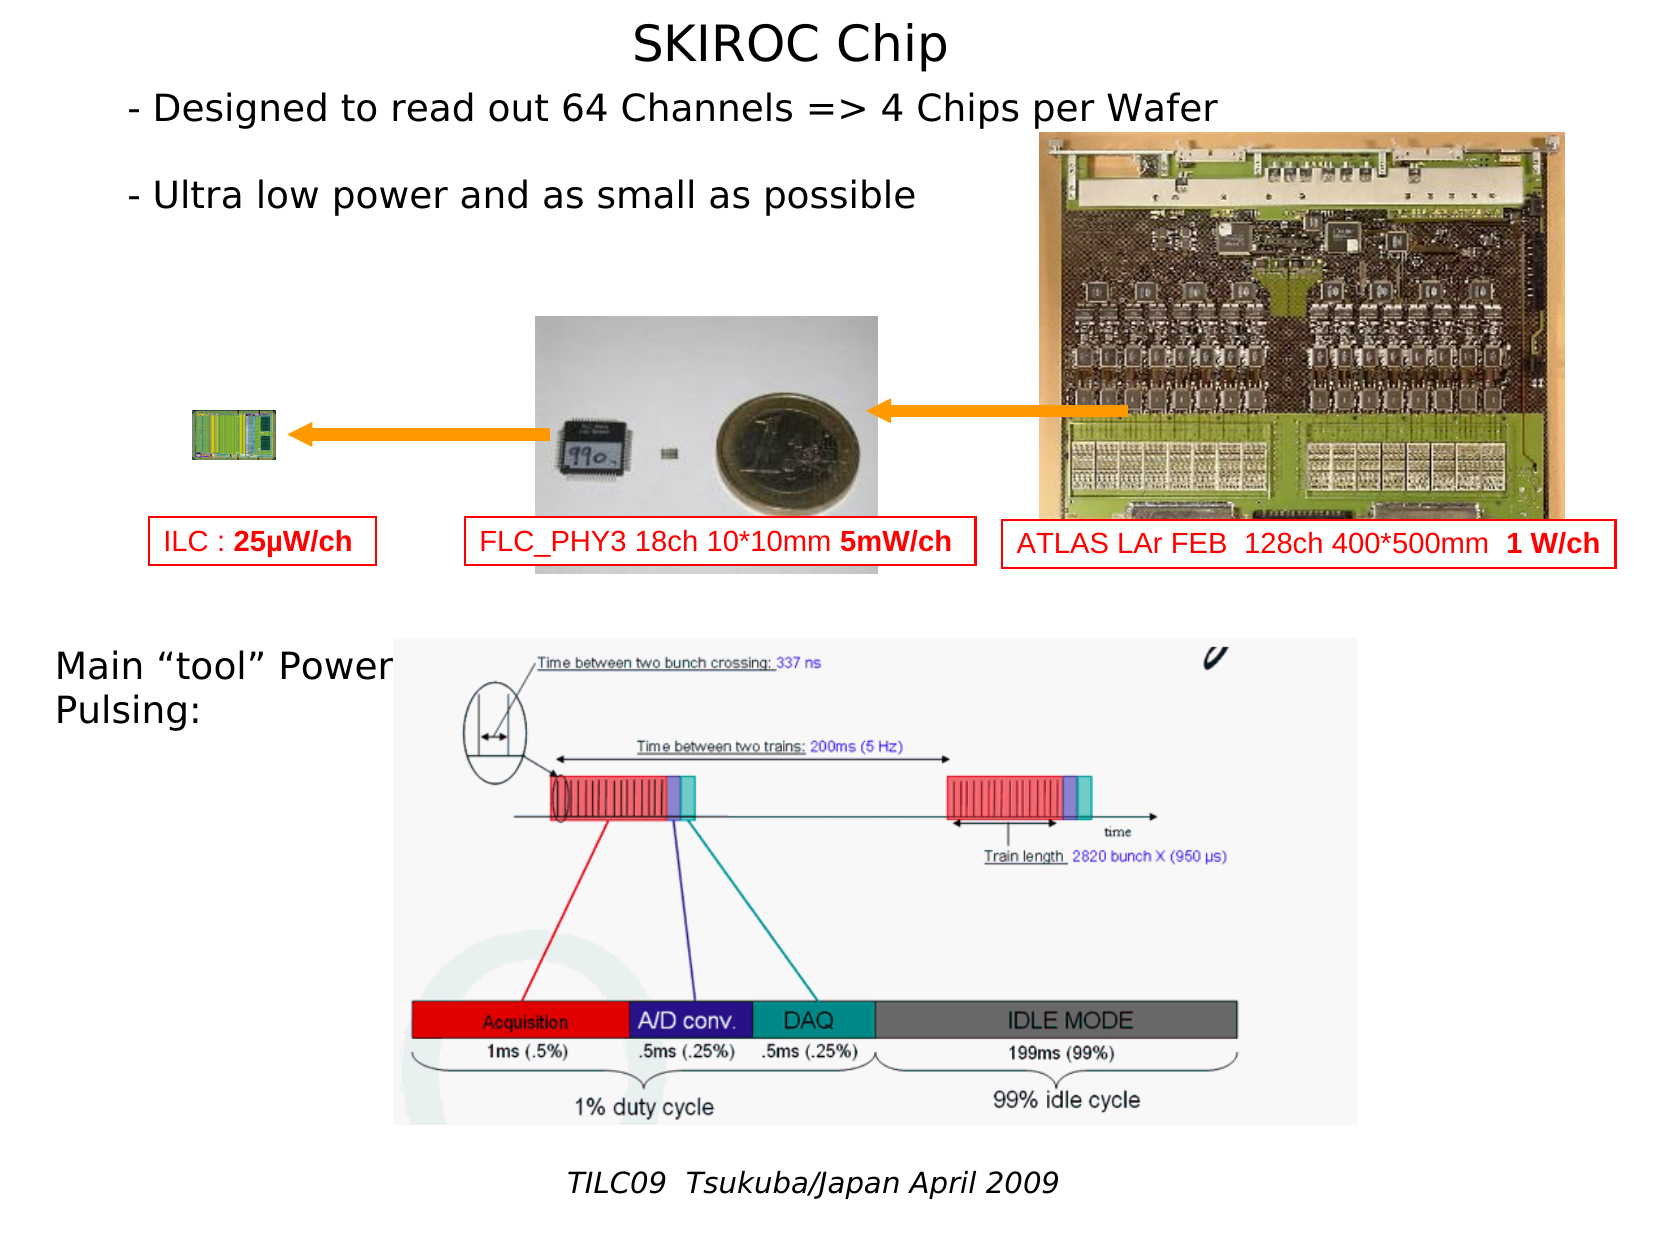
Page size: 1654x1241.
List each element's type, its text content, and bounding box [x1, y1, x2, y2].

text_box ATLAS LAr FEB 128ch 400*500mm 1 W/ch [1001, 519, 1616, 568]
picture [535, 566, 878, 574]
picture [192, 410, 276, 460]
text_box Main “tool” Power Pulsing: [40, 637, 413, 740]
picture [393, 638, 1357, 1126]
picture [535, 316, 878, 517]
text_box ILC : 25µW/ch [148, 517, 376, 566]
text_box SKIROC Chip [617, 8, 957, 79]
text_box FLC_PHY3 18ch 10*10mm 5mW/ch [464, 517, 976, 566]
picture [1039, 132, 1565, 519]
text_box - Designed to read out 64 Channels => 4 Chips per Wafer - Ultra low power and as small as possible [112, 79, 1211, 225]
